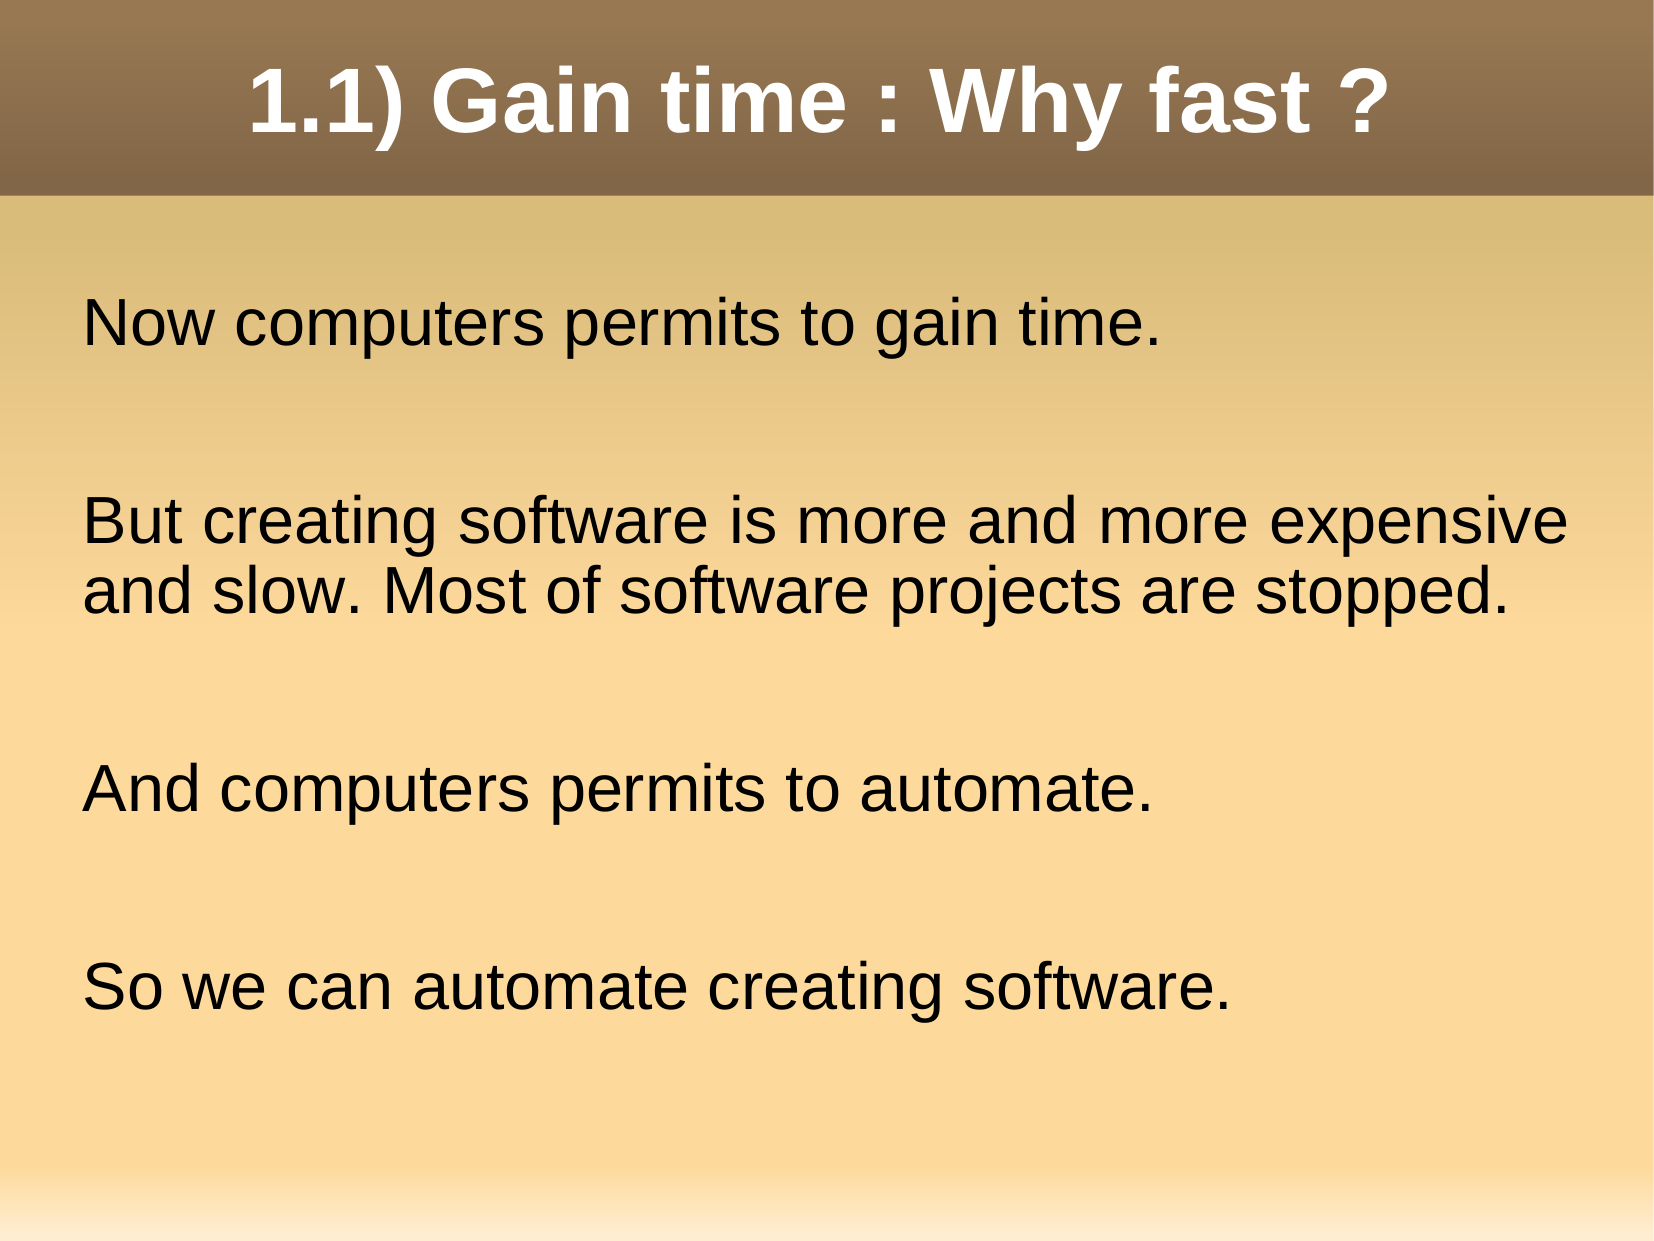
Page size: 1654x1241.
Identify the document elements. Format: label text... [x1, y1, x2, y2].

picture [0, 0, 1654, 1241]
list Now computers permits to gain time. But creating software is more and more expensive and slow. Most of software projects are stopped. And computers permits to automate. So we can automate creating software. [82, 290, 1571, 1094]
title 1.1) Gain time : Why fast ? [76, 7, 1565, 200]
